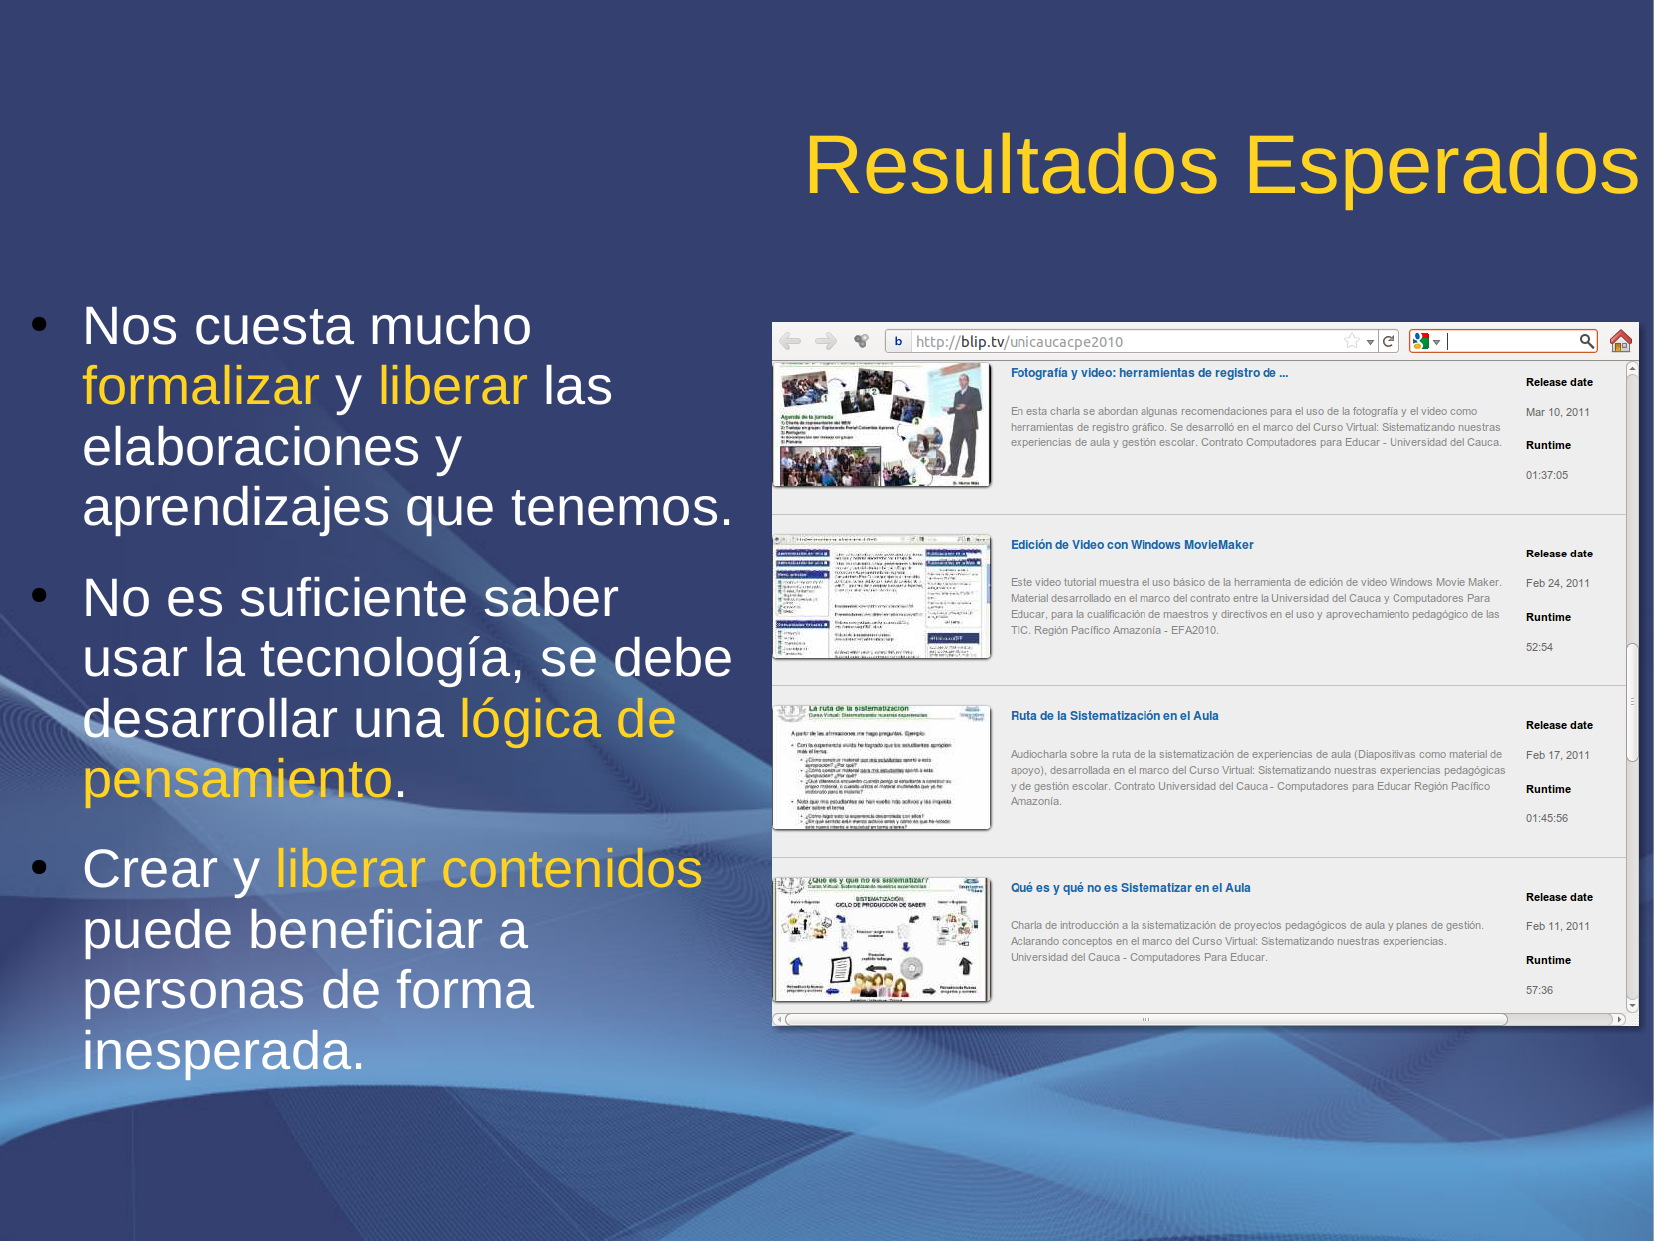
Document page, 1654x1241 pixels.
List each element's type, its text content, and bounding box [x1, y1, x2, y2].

title Resultados Esperados [797, 61, 1648, 269]
list Nos cuesta mucho formalizar y liberar las elaboraciones y aprendizajes que tenemos. No es suficiente saber usar la tecnología, se debe desarrollar una lógica de pensamiento. Crear y liberar contenidos puede beneficiar a personas de forma inesperada. [11, 295, 738, 1080]
picture [0, 0, 1654, 1241]
